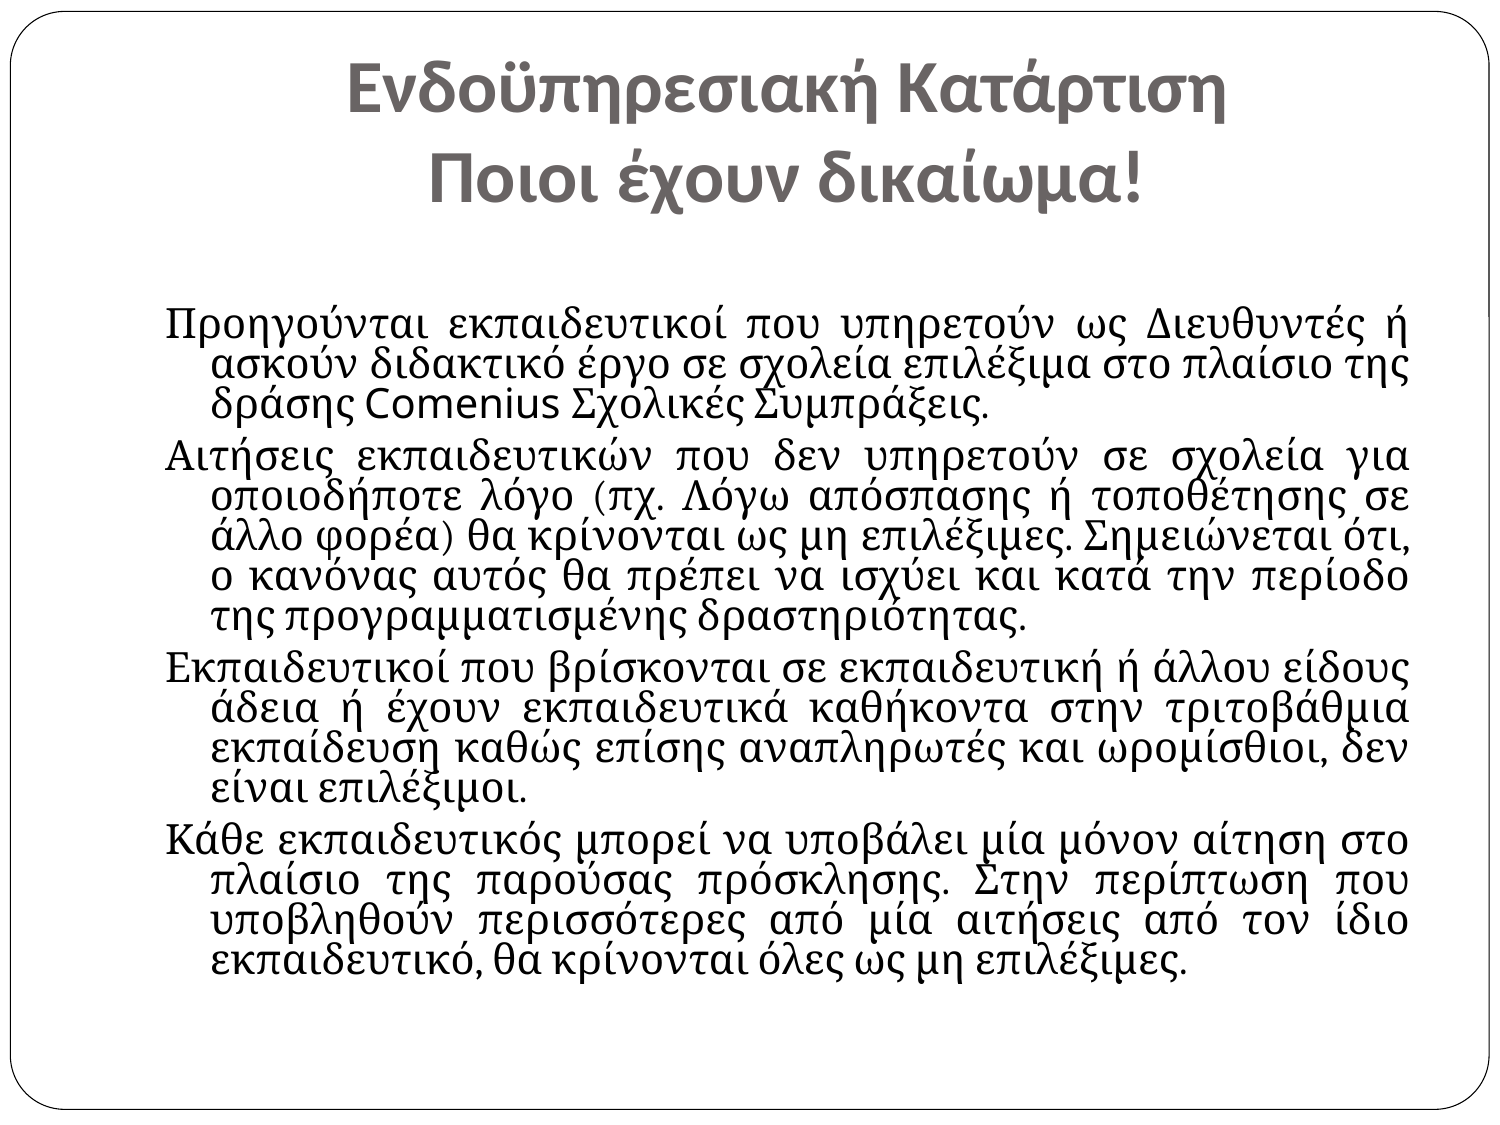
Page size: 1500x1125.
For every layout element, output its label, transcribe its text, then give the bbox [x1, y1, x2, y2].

title Ενδοϋπηρεσιακή Κατάρτιση Ποιοι έχουν δικαίωμα! [150, 29, 1426, 233]
list Προηγούνται εκπαιδευτικοί που υπηρετούν ως Διευθυντές ή ασκούν διδακτικό έργο σε σχολεία επιλέξιμα στο πλαίσιο της δράσης Comenius Σχολικές Συμπράξεις. Αιτήσεις εκπαιδευτικών που δεν υπηρετούν σε σχολεία για οποιοδήποτε λόγο (πχ. Λόγω απόσπασης ή τοποθέτησης σε άλλο φορέα) θα κρίνονται ως μη επιλέξιμες. Σημειώνεται ότι, ο κανόνας αυτός θα πρέπει να ισχύει και κατά την περίοδο της προγραμματισμένης δραστηριότητας. Εκπαιδευτικοί που βρίσκονται σε εκπαιδευτική ή άλλου είδους άδεια ή έχουν εκπαιδευτικά καθήκοντα στην τριτοβάθμια εκπαίδευση καθώς επίσης αναπληρωτές και ωρομίσθιοι, δεν είναι επιλέξιμοι. Κάθε εκπαιδευτικός μπορεί να υποβάλει μία μόνον αίτηση στο πλαίσιο της παρούσας πρόσκλησης. Στην περίπτωση που υποβληθούν περισσότερες από μία αιτήσεις από τον ίδιο εκπαιδευτικό, θα κρίνονται όλες ως μη επιλέξιμες. [150, 237, 1426, 988]
